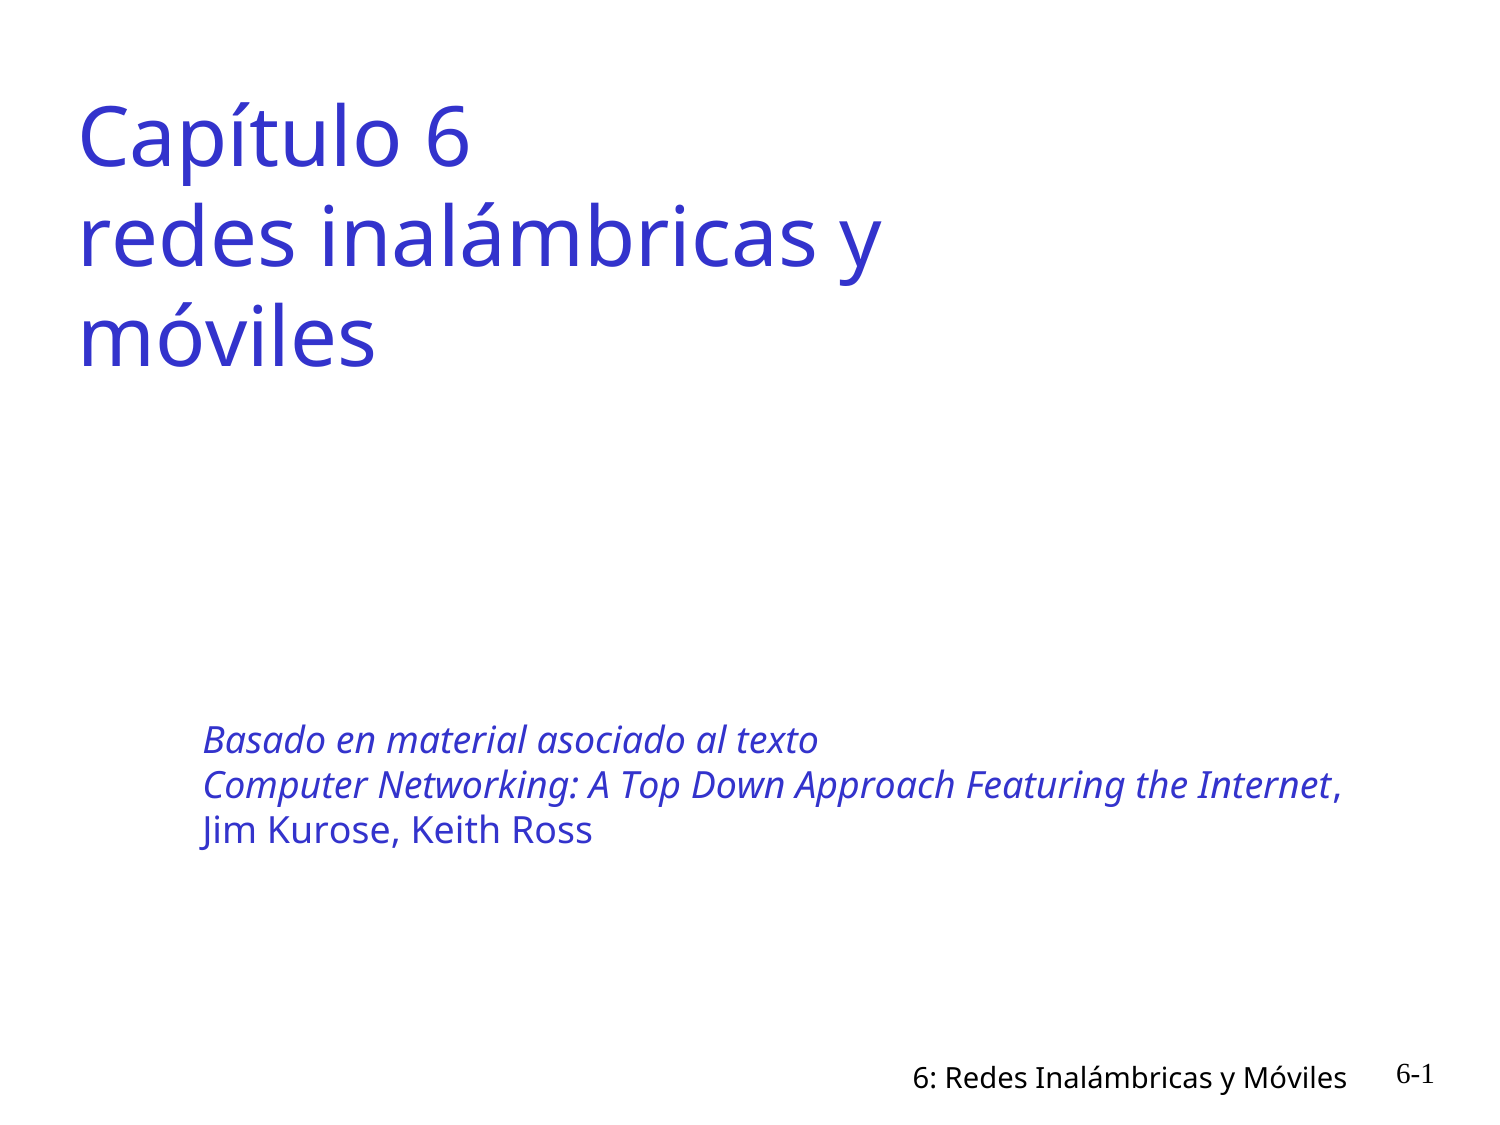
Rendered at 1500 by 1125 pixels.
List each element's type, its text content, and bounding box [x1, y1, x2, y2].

text_box Basado en material asociado al texto Computer Networking: A Top Down Approach Featuring the Internet, Jim Kurose, Keith Ross [187, 571, 1470, 1042]
text_box Capítulo 6 redes inalámbricas y móviles [62, 80, 1009, 385]
